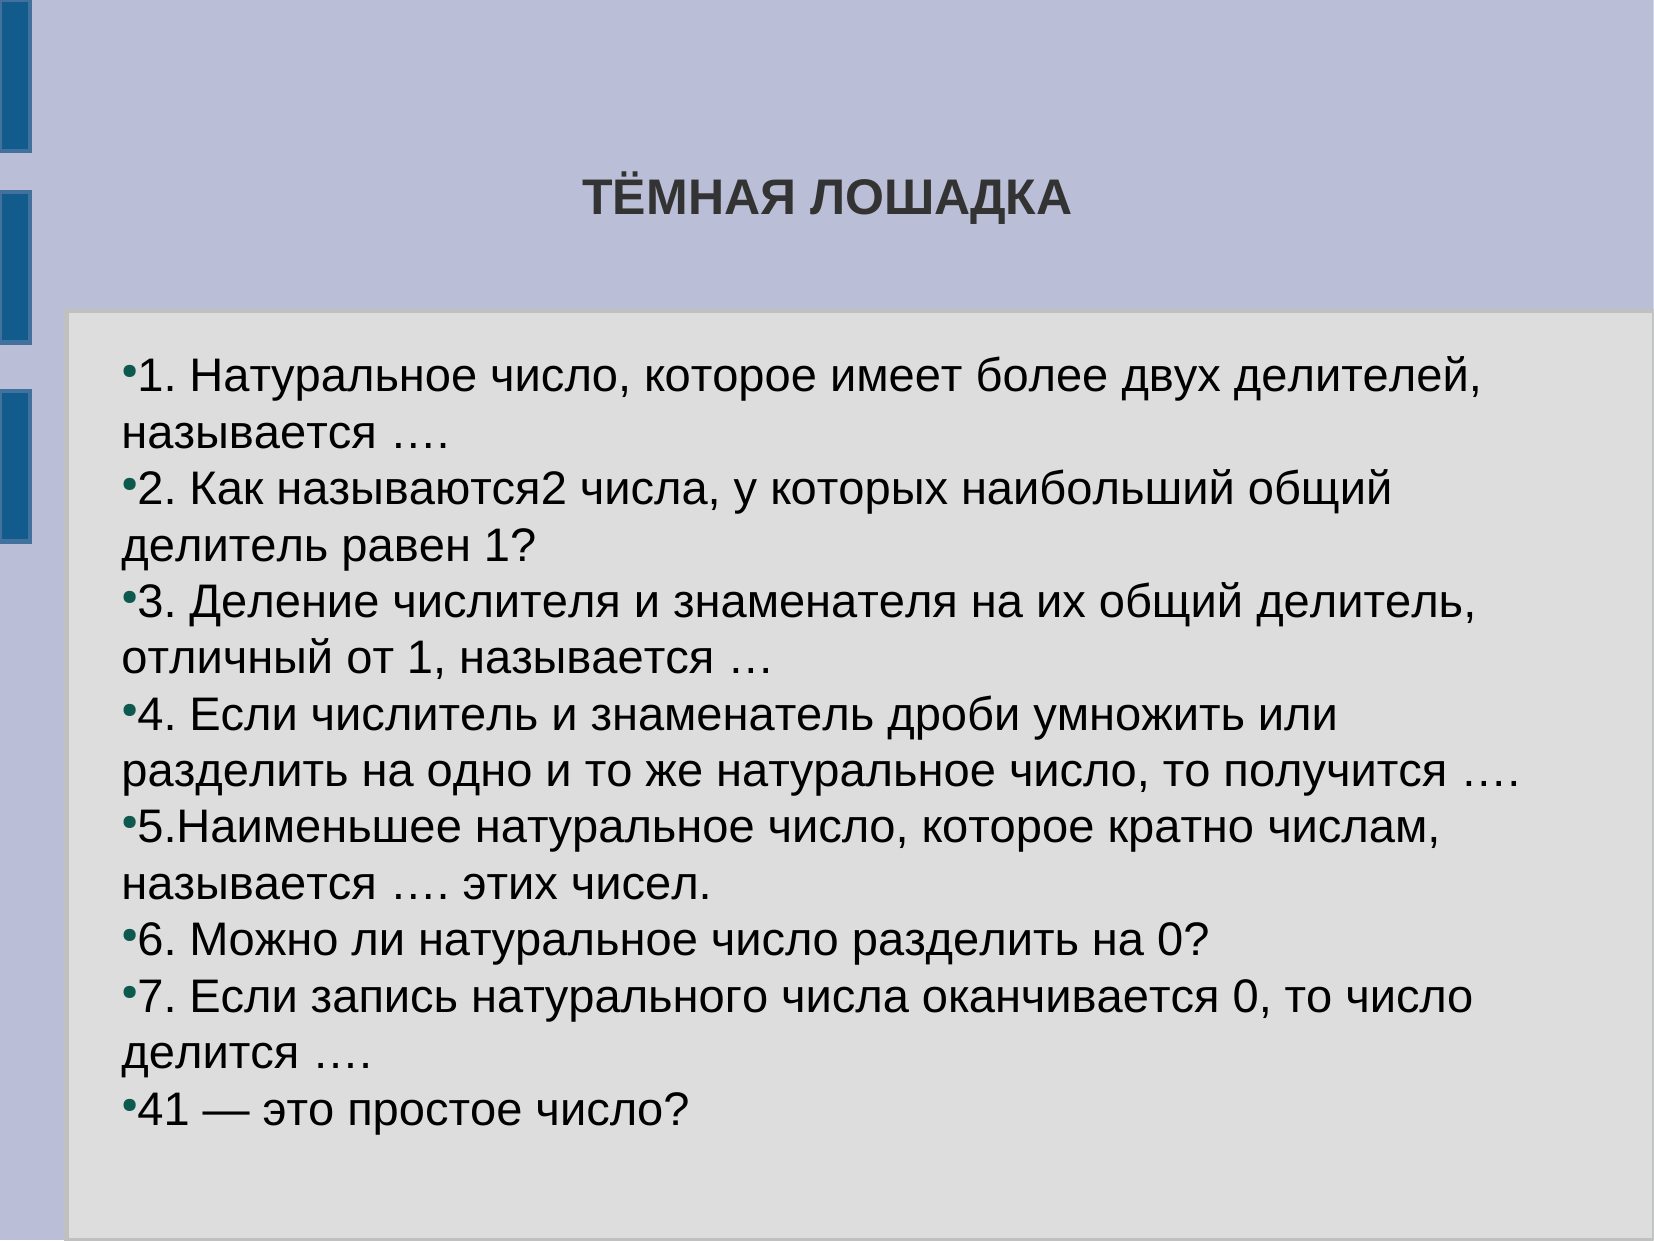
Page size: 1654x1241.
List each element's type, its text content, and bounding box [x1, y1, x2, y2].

title ТЁМНАЯ ЛОШАДКА [121, 91, 1534, 299]
list 1. Натуральное число, которое имеет более двух делителей, называется …. 2. Как называются2 числа, у которых наибольший общий делитель равен 1? 3. Деление числителя и знаменателя на их общий делитель, отличный от 1, называется … 4. Если числитель и знаменатель дроби умножить или разделить на одно и то же натуральное число, то получится …. 5.Наименьшее натуральное число, которое кратно числам, называется …. этих чисел. 6. Можно ли натуральное число разделить на 0? 7. Если запись натурального числа оканчивается 0, то число делится …. 41 — это простое число? [121, 344, 1534, 1182]
